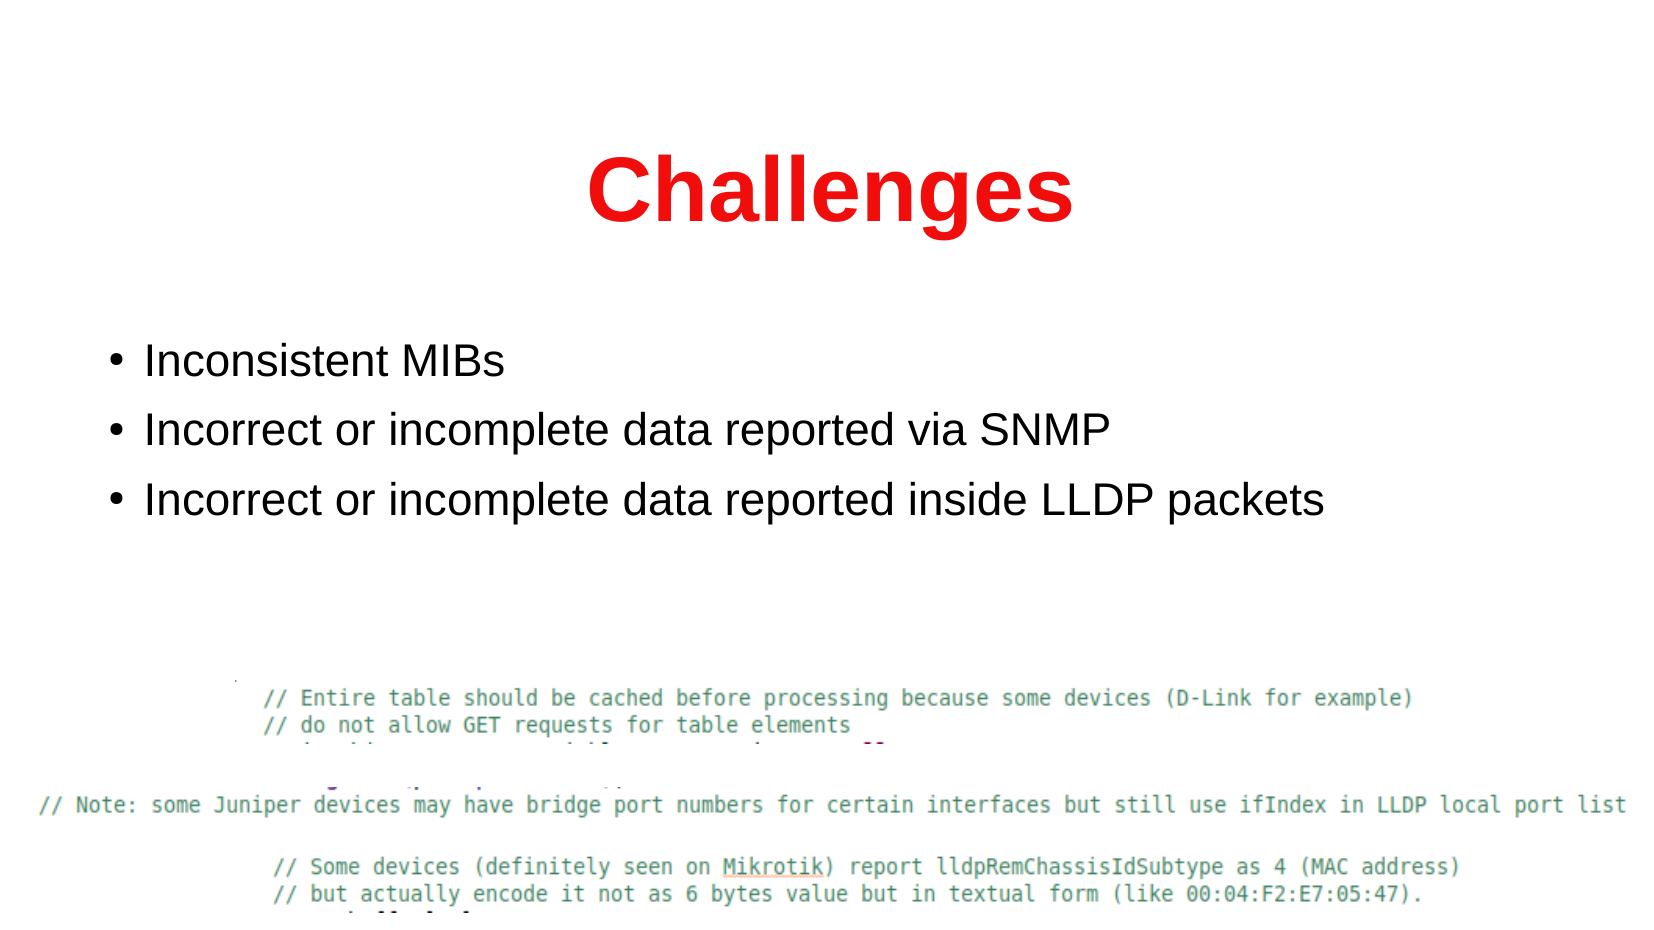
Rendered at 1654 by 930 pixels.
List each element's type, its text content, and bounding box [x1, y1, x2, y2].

title Challenges [87, 112, 1576, 268]
picture [37, 787, 1649, 821]
picture [235, 671, 1463, 744]
picture [262, 849, 1496, 913]
subtitle Inconsistent MIBs Incorrect or incomplete data reported via SNMP Incorrect or incomplete data reported inside LLDP packets [87, 335, 1576, 526]
